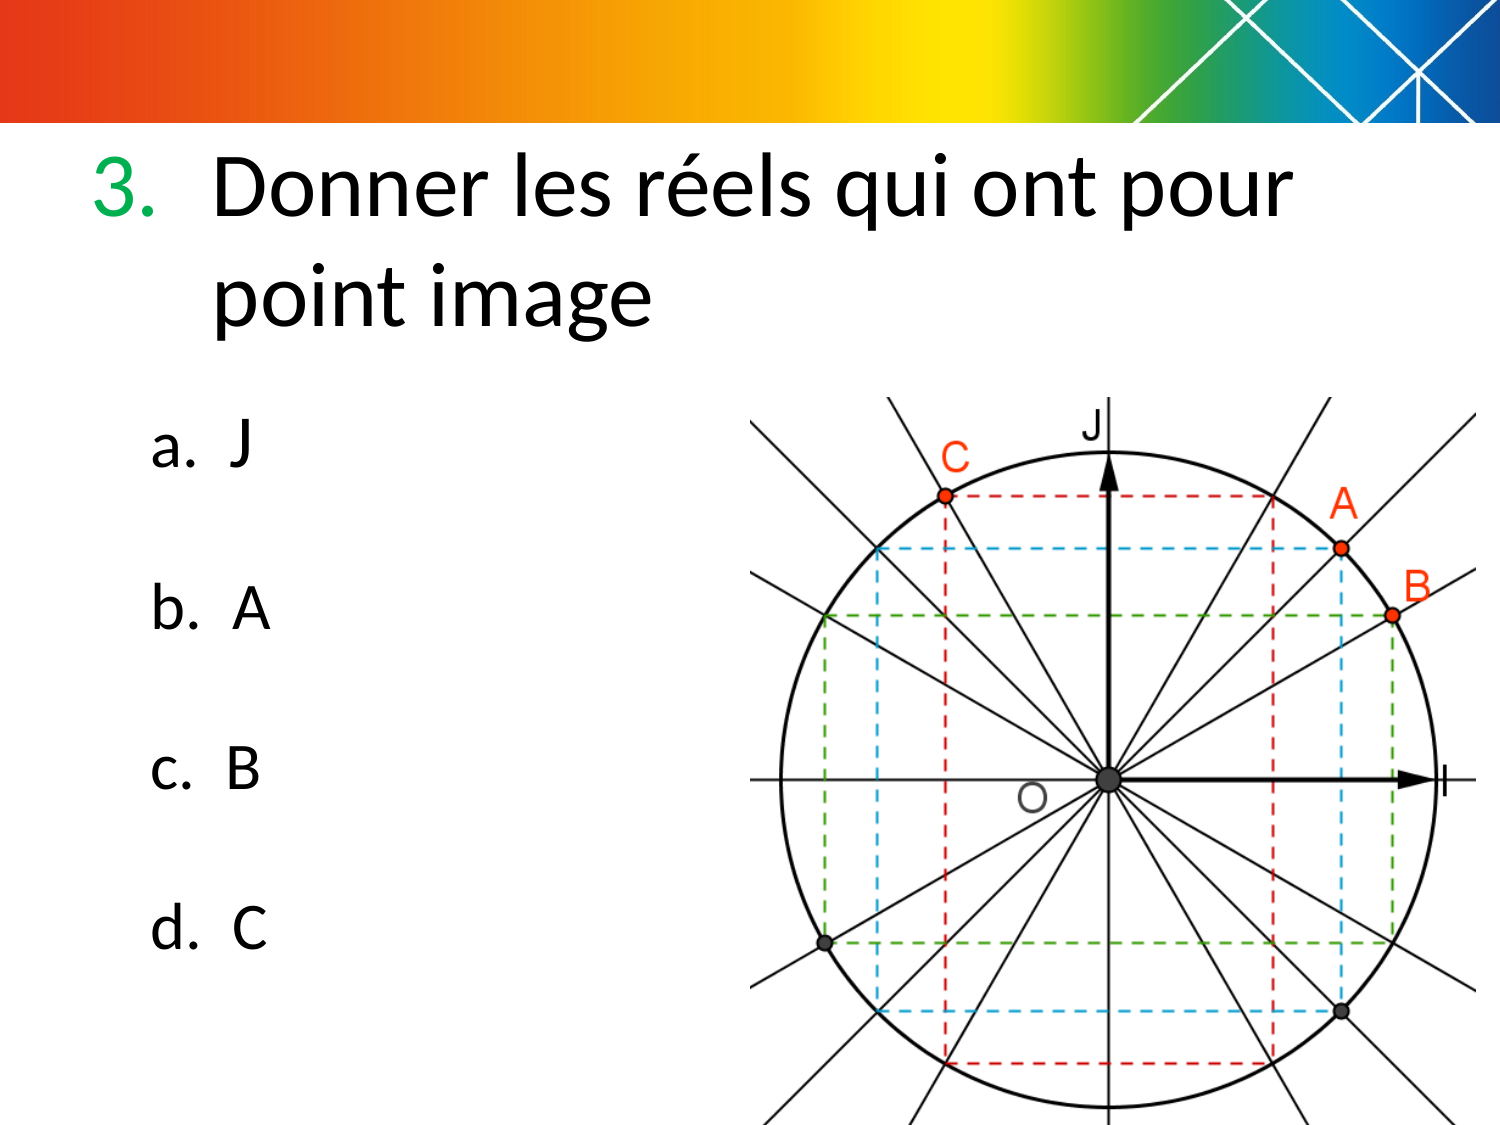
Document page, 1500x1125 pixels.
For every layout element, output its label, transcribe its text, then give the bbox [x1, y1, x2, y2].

title Donner les réels qui ont pour point image [75, 116, 1426, 352]
picture [1340, 0, 1500, 123]
text_box a. J b. A c. B d. C [135, 385, 821, 971]
picture [750, 397, 1476, 1125]
picture [0, 0, 1351, 123]
